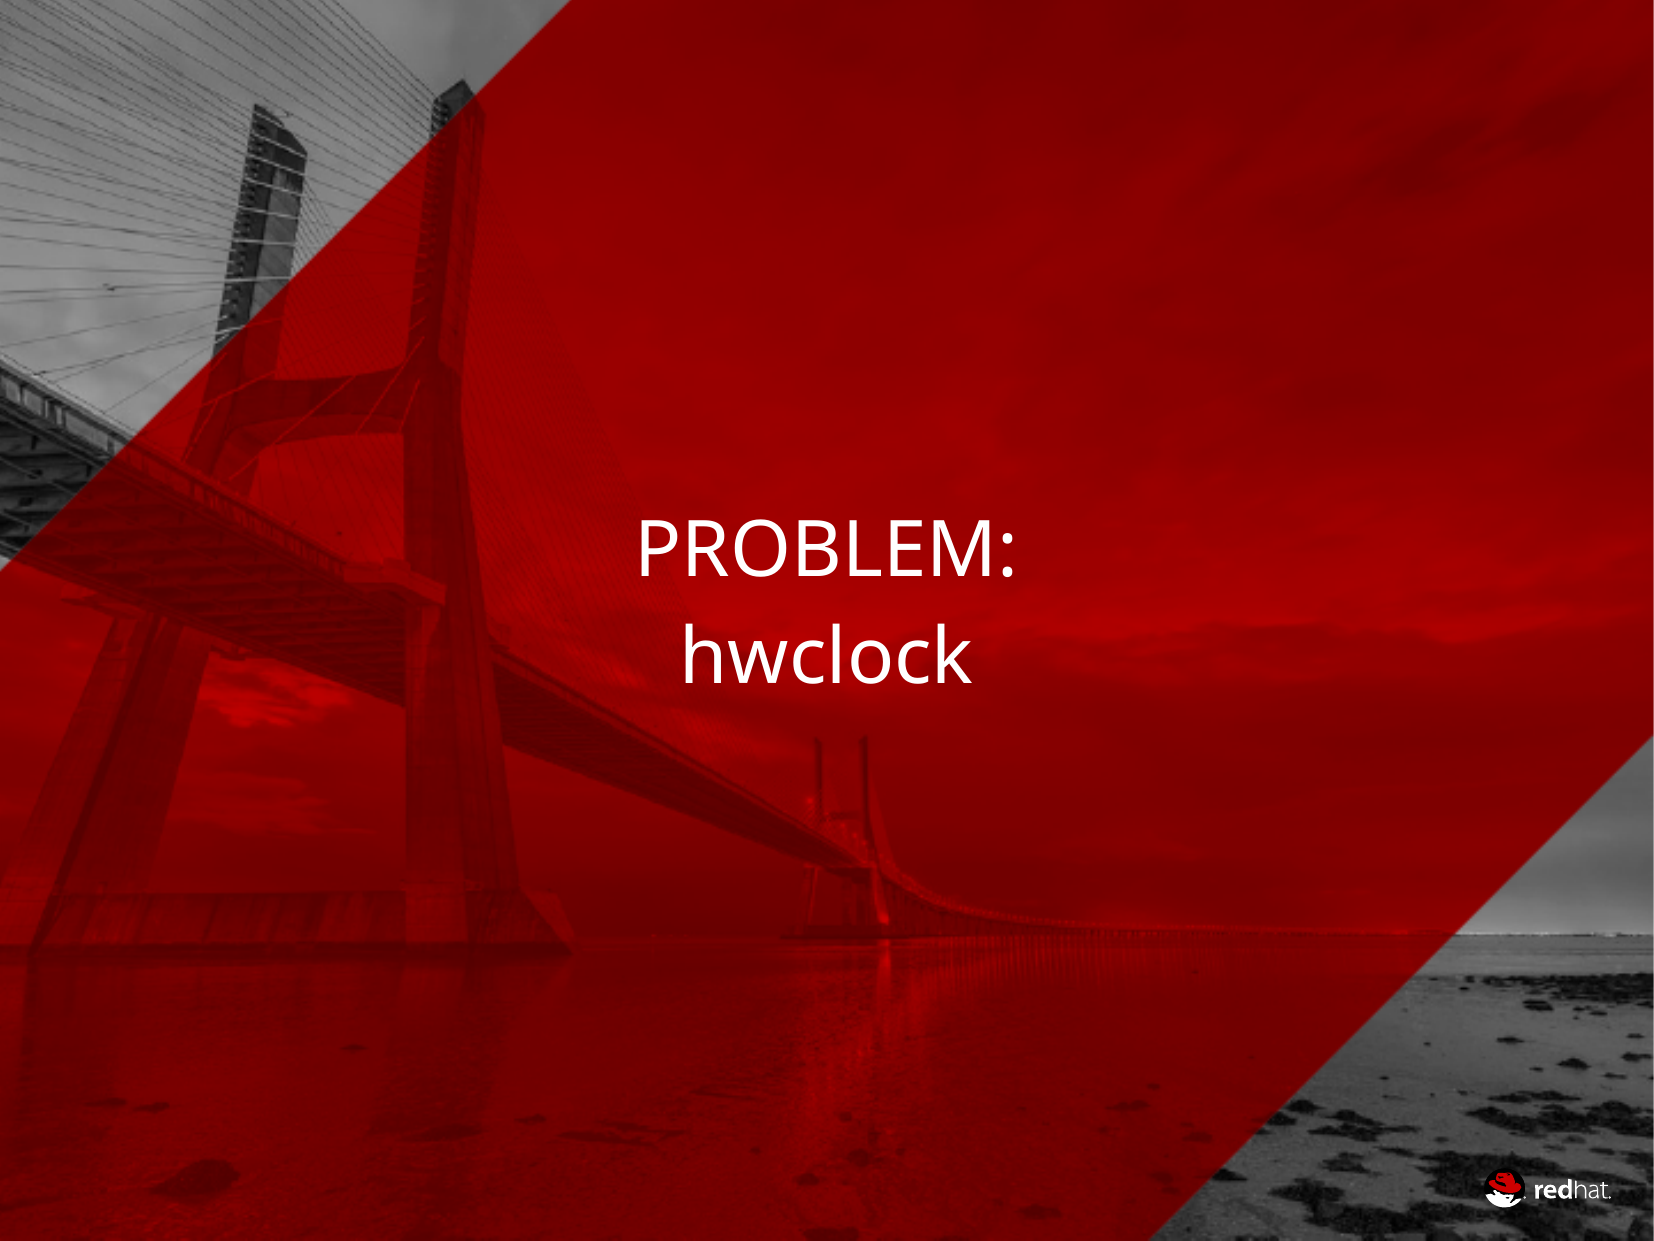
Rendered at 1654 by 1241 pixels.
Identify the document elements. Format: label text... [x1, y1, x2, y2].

title PROBLEM: hwclock [124, 496, 1530, 703]
picture [0, 0, 1654, 1241]
